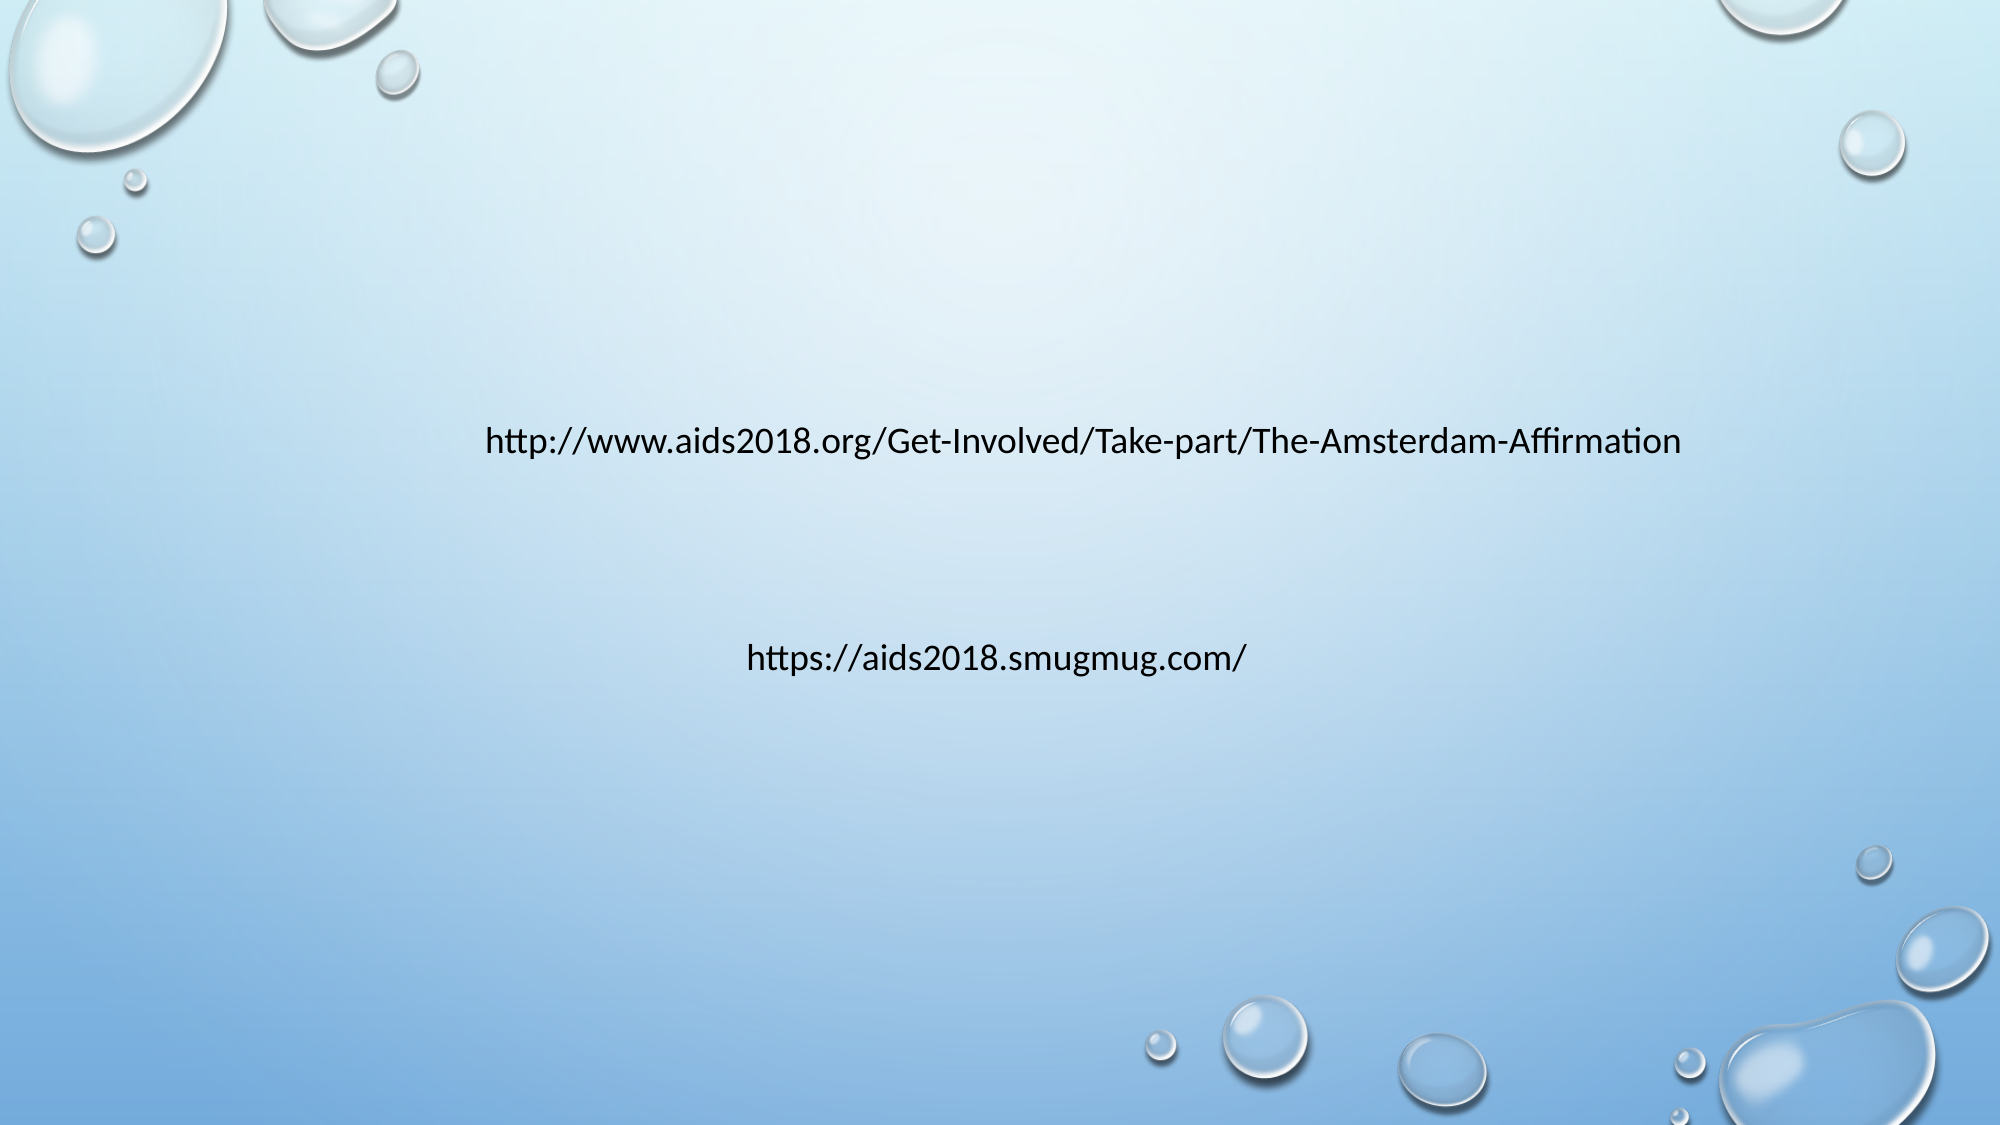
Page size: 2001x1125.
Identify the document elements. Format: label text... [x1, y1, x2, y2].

text_box https://aids2018.smugmug.com/ [731, 626, 1263, 686]
text_box http://www.aids2018.org/Get-Involved/Take-part/The-Amsterdam-Affirmation [470, 408, 2000, 469]
